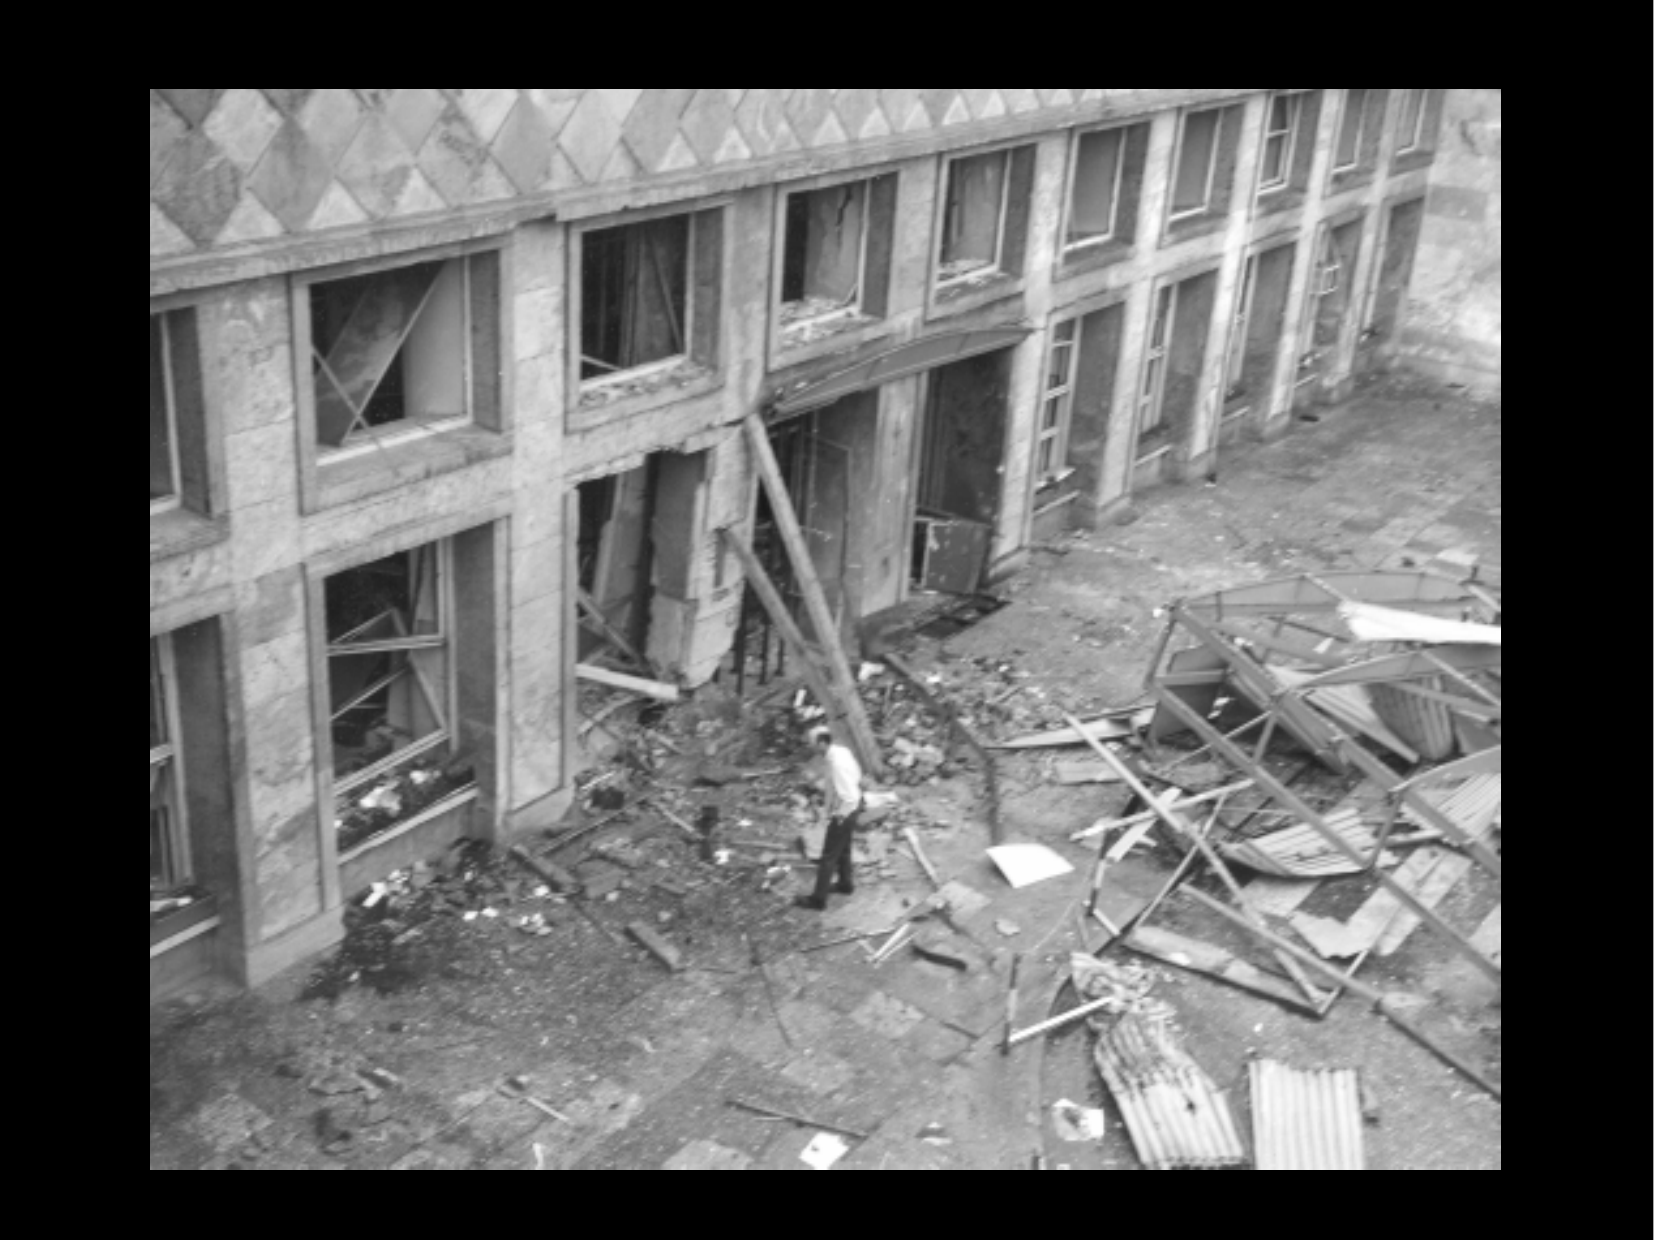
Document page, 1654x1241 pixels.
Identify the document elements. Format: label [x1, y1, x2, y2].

picture [150, 89, 1501, 1171]
